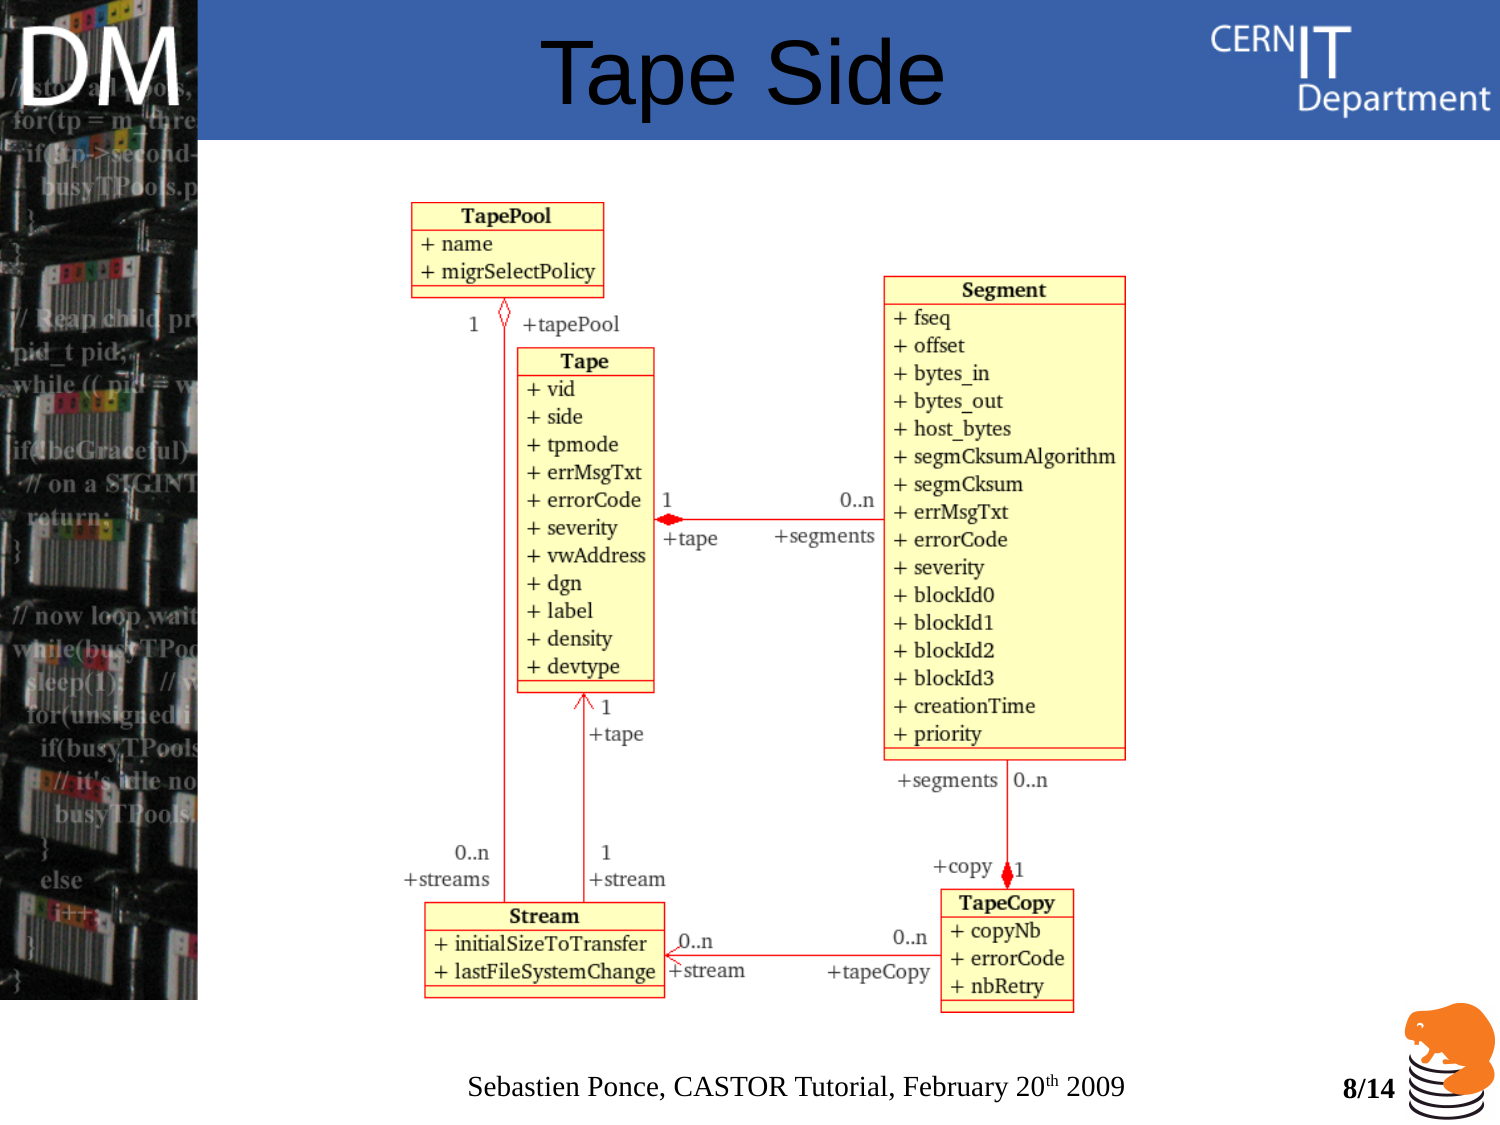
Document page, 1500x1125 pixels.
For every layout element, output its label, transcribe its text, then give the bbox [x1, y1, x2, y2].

picture [198, 0, 1500, 140]
picture [398, 202, 1126, 1013]
title Tape Side [162, 14, 1326, 133]
picture [1404, 1003, 1495, 1120]
